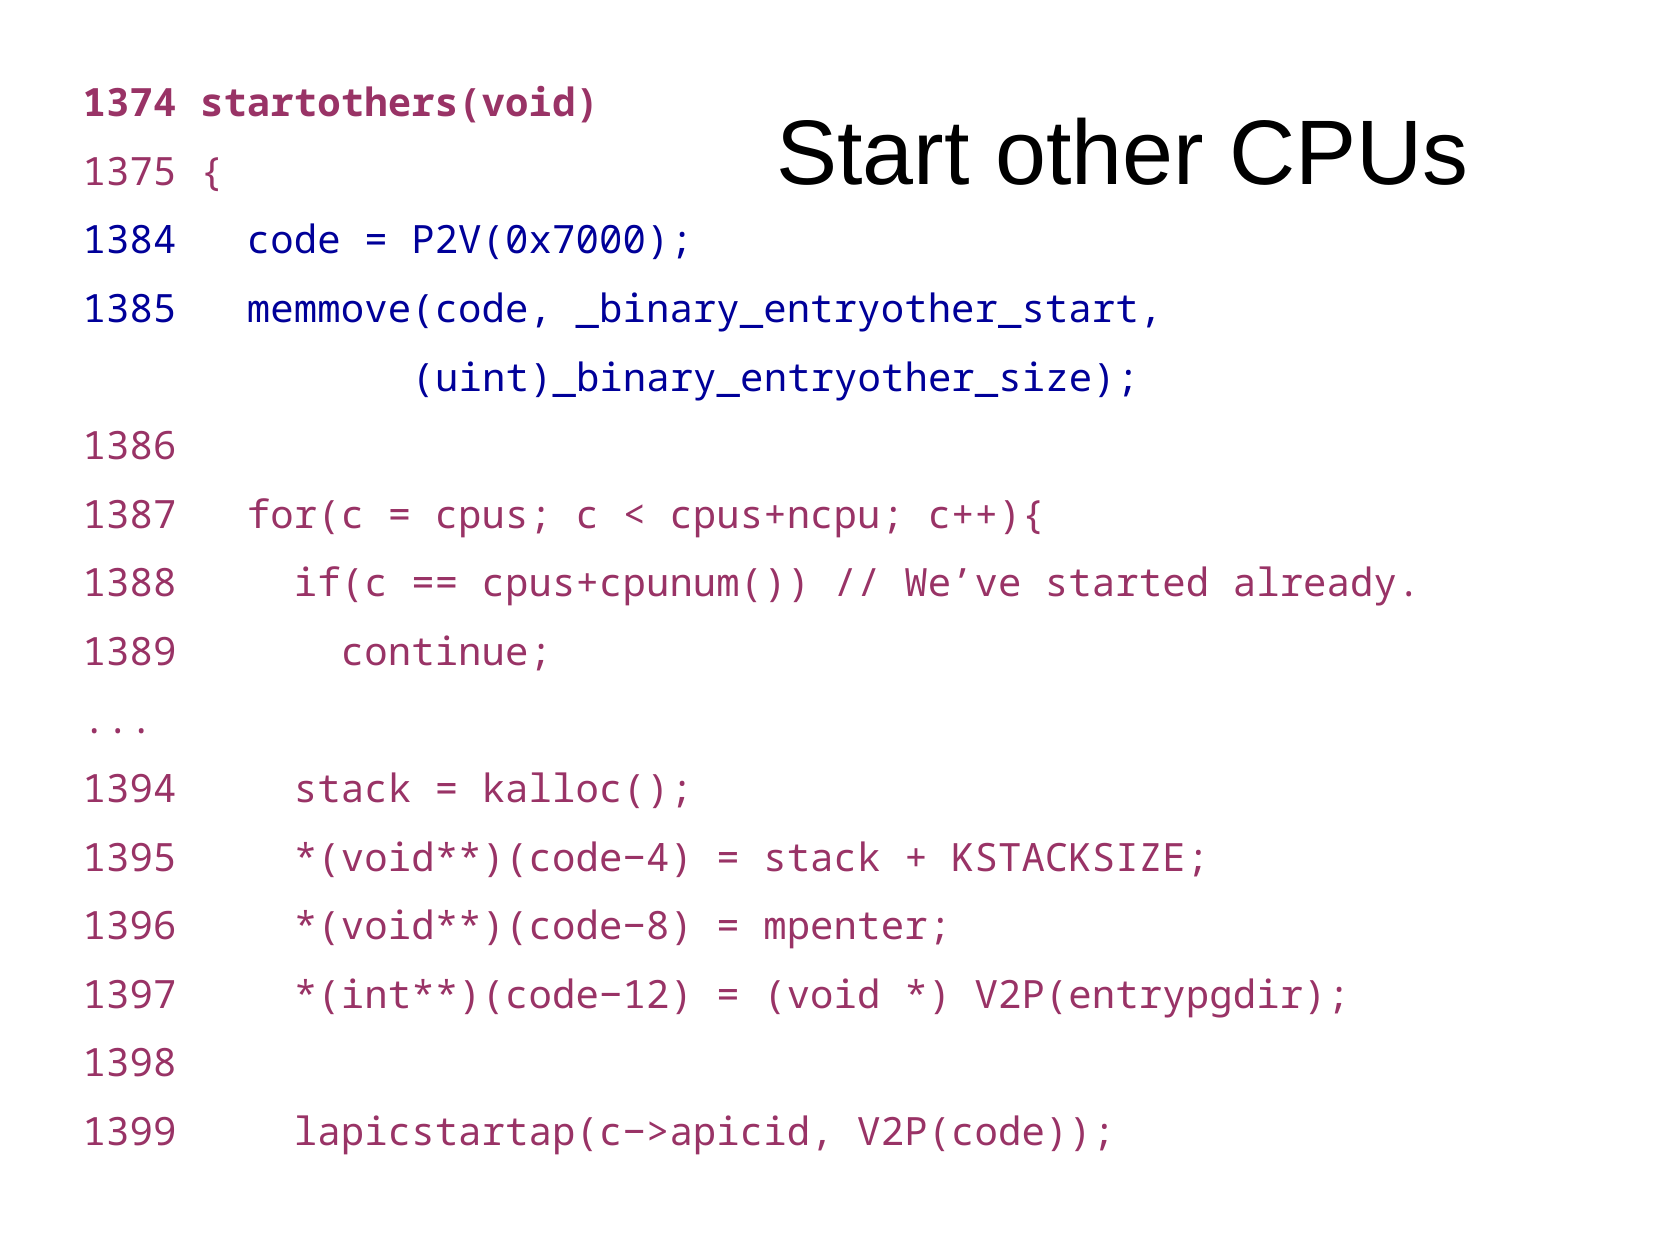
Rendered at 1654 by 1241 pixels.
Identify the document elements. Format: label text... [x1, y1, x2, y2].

title Start other CPUs [675, 49, 1571, 257]
list 1374 startothers(void) 1375 { 1384 code = P2V(0x7000); 1385 memmove(code, _binary_entryother_start, (uint)_binary_entryother_size); 1386 1387 for(c = cpus; c < cpus+ncpu; c++){ 1388 if(c == cpus+cpunum()) // We’ve started already. 1389 continue; ... 1394 stack = kalloc(); 1395 *(void**)(code−4) = stack + KSTACKSIZE; 1396 *(void**)(code−8) = mpenter; 1397 *(int**)(code−12) = (void *) V2P(entrypgdir); 1398 1399 lapicstartap(c−>apicid, V2P(code)); [82, 75, 1571, 1163]
